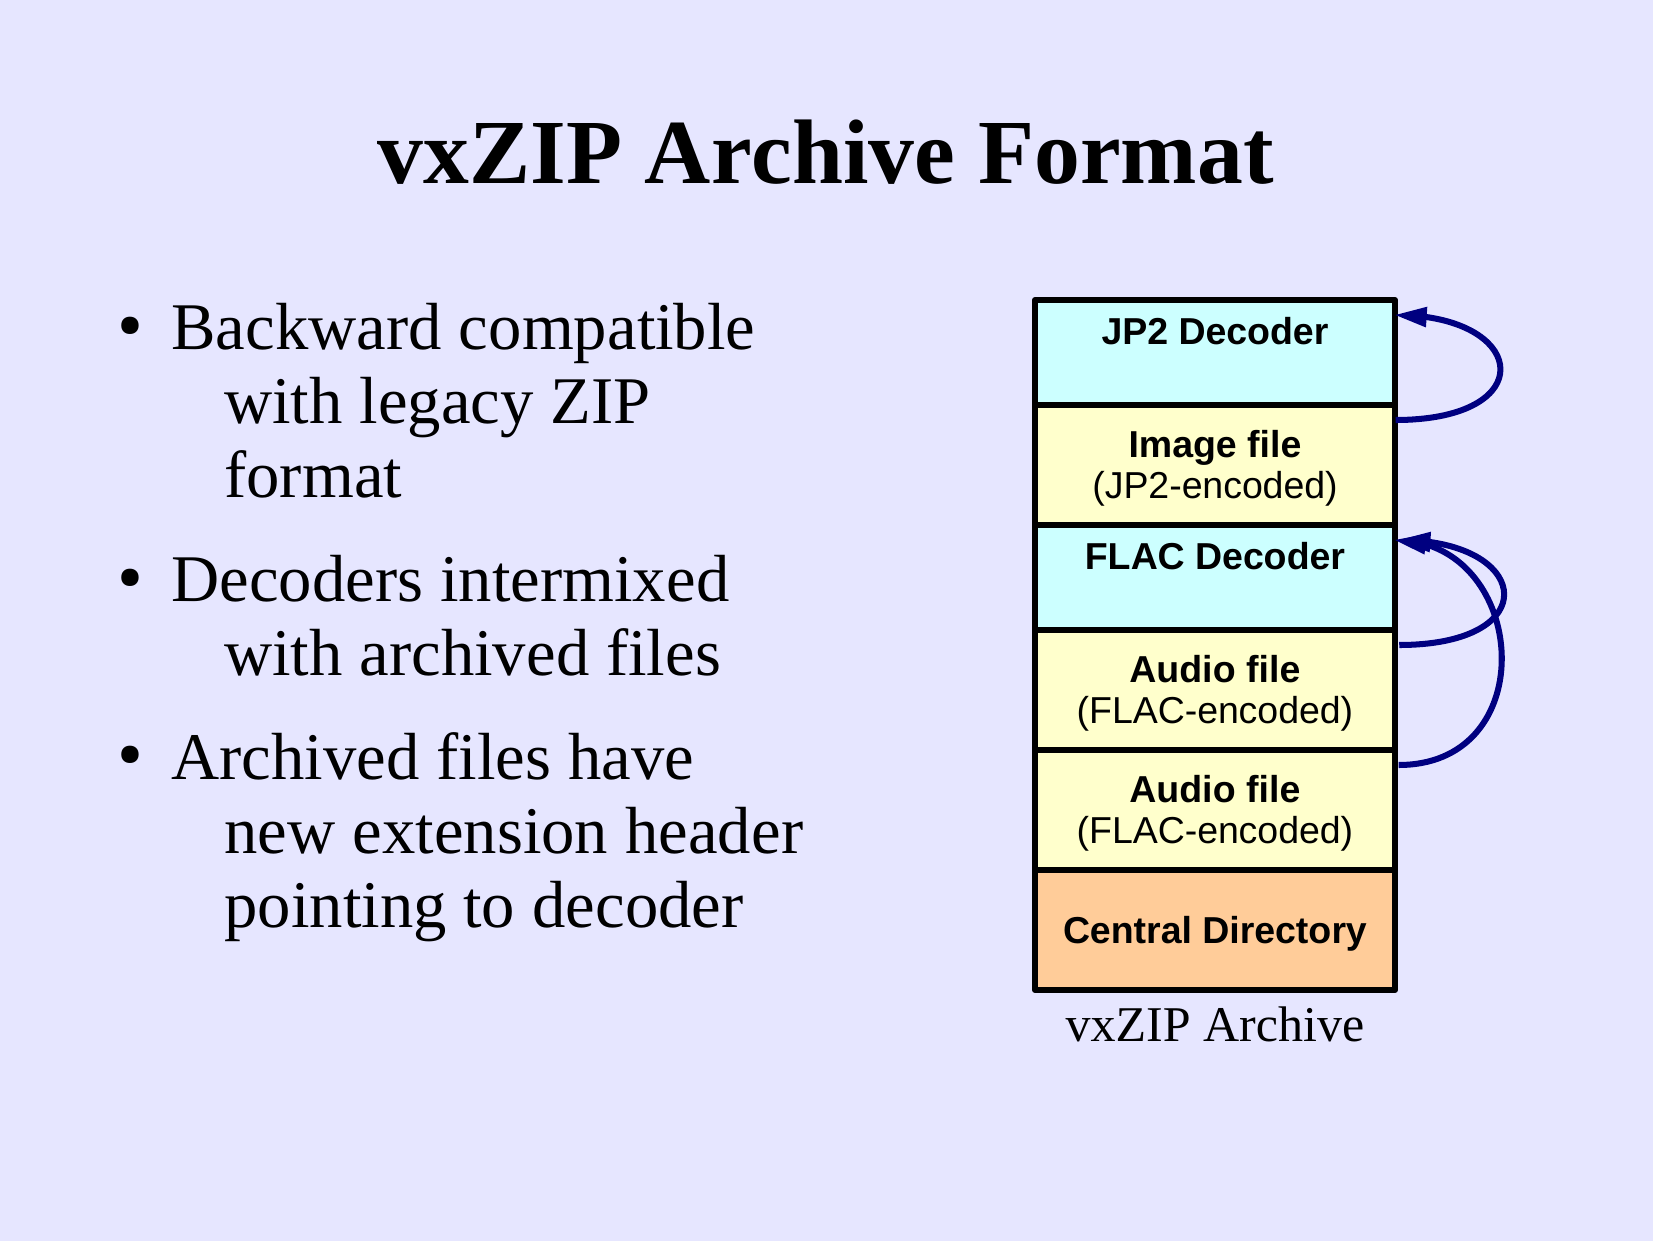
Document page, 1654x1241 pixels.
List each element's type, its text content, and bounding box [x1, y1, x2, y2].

text_box Audio file (FLAC-encoded) [1035, 750, 1396, 871]
text_box Central Directory [1035, 871, 1396, 989]
text_box FLAC Decoder [1035, 526, 1396, 631]
text_box Audio file (FLAC-encoded) [1035, 631, 1396, 750]
text_box JP2 Decoder [1035, 300, 1396, 406]
text_box vxZIP Archive [1035, 989, 1396, 1066]
list Backward compatible with legacy ZIP format Decoders intermixed with archived files Archived files have new extension header pointing to decoder [82, 290, 809, 1109]
text_box Image file (JP2-encoded) [1035, 406, 1396, 526]
title vxZIP Archive Format [82, 49, 1571, 257]
